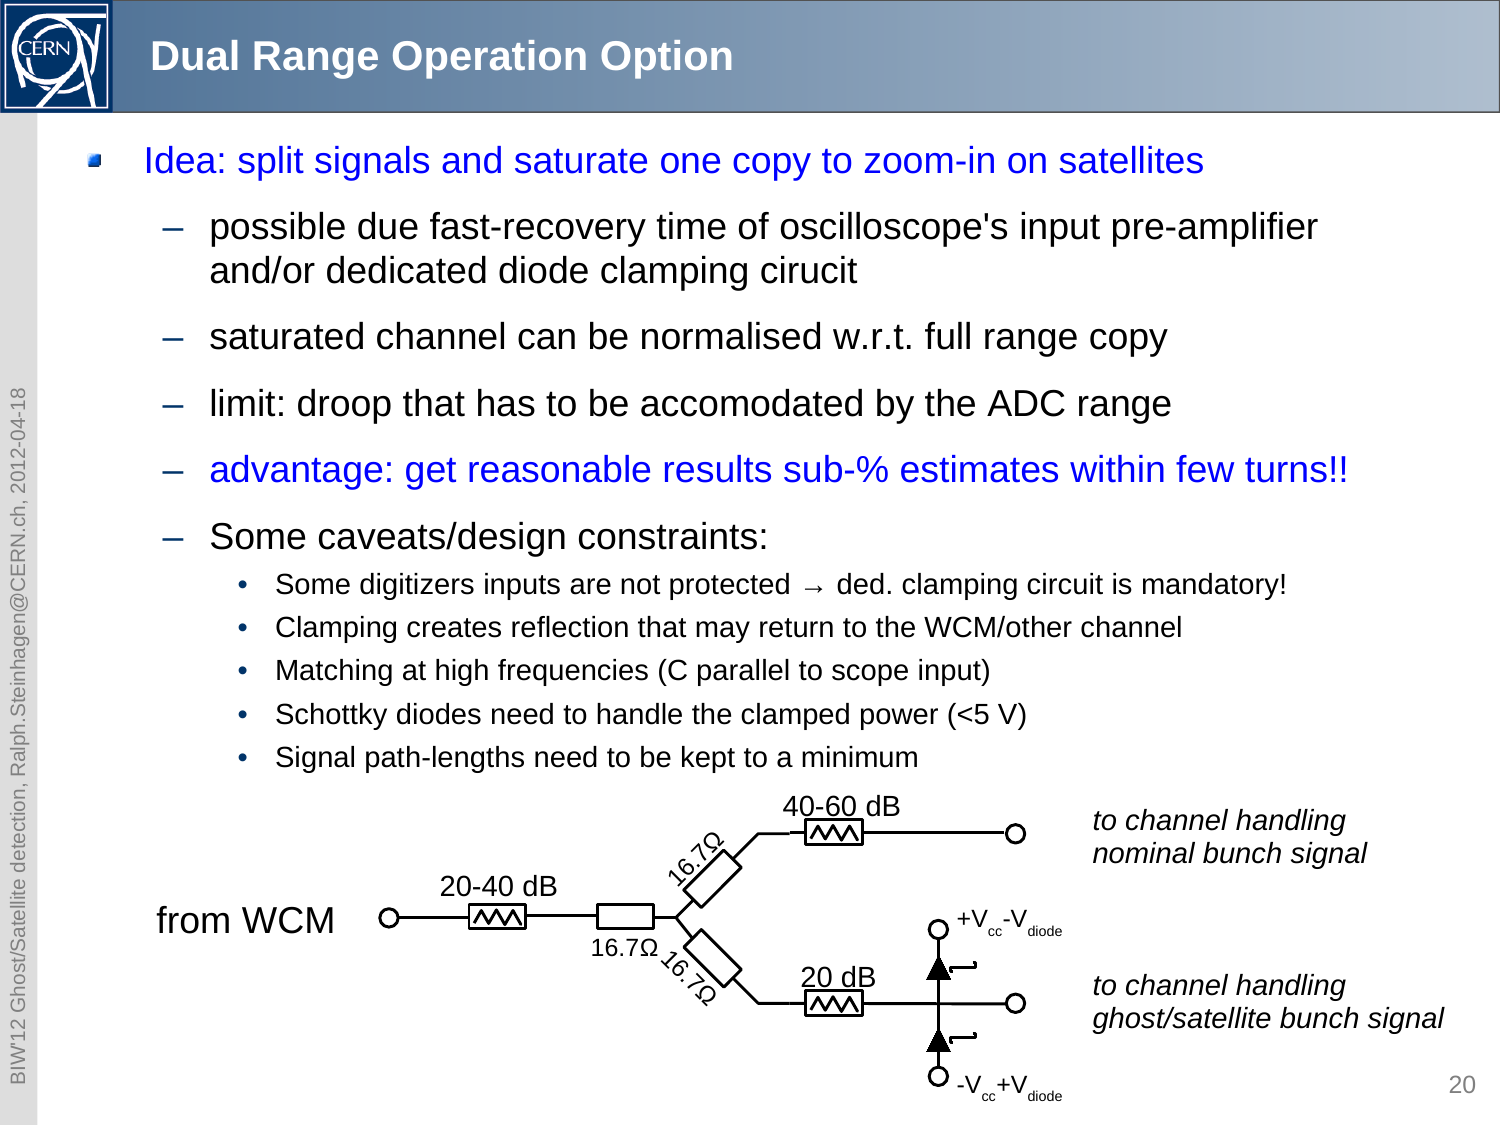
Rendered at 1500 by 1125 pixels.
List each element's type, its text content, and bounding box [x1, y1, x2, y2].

text_box [940, 957, 951, 980]
text_box to channel handling nominal bunch signal [1077, 796, 1433, 877]
text_box +Vcc-Vdiode [941, 897, 1078, 947]
text_box from WCM [141, 891, 364, 949]
text_box [805, 830, 863, 845]
text_box [926, 1030, 937, 1052]
text_box 40-60 dB [767, 782, 917, 830]
text_box -Vcc+Vdiode [941, 1062, 1078, 1112]
text_box 16.7Ω [575, 926, 674, 970]
text_box [940, 1030, 951, 1052]
text_box 20-40 dB [424, 862, 574, 910]
text_box 16.7Ω [645, 808, 745, 909]
title Dual Range Operation Option [150, 0, 1201, 113]
list Idea: split signals and saturate one copy to zoom-in on satellites possible due fast-recovery time of oscilloscope's input pre-amplifier and/or dedicated diode clamping cirucit saturated channel can be normalised w.r.t. full range copy limit: droop that has to be accomodated by the ADC range advantage: get reasonable results sub-% estimates within few turns!! Some caveats/design constraints: Some digitizers inputs are not protected → ded. clamping circuit is mandatory! Clamping creates reflection that may return to the WCM/other channel Matching at high frequencies (C parallel to scope input) Schottky diodes need to handle the clamped power (<5 V) Signal path-lengths need to be kept to a minimum [87, 137, 1438, 1030]
picture [0, 0, 113, 113]
text_box to channel handling ghost/satellite bunch signal [1077, 961, 1477, 1043]
text_box 20 dB [785, 953, 892, 1001]
text_box [926, 958, 937, 980]
text_box 16.7Ω [640, 928, 740, 1028]
text_box [805, 1001, 863, 1016]
